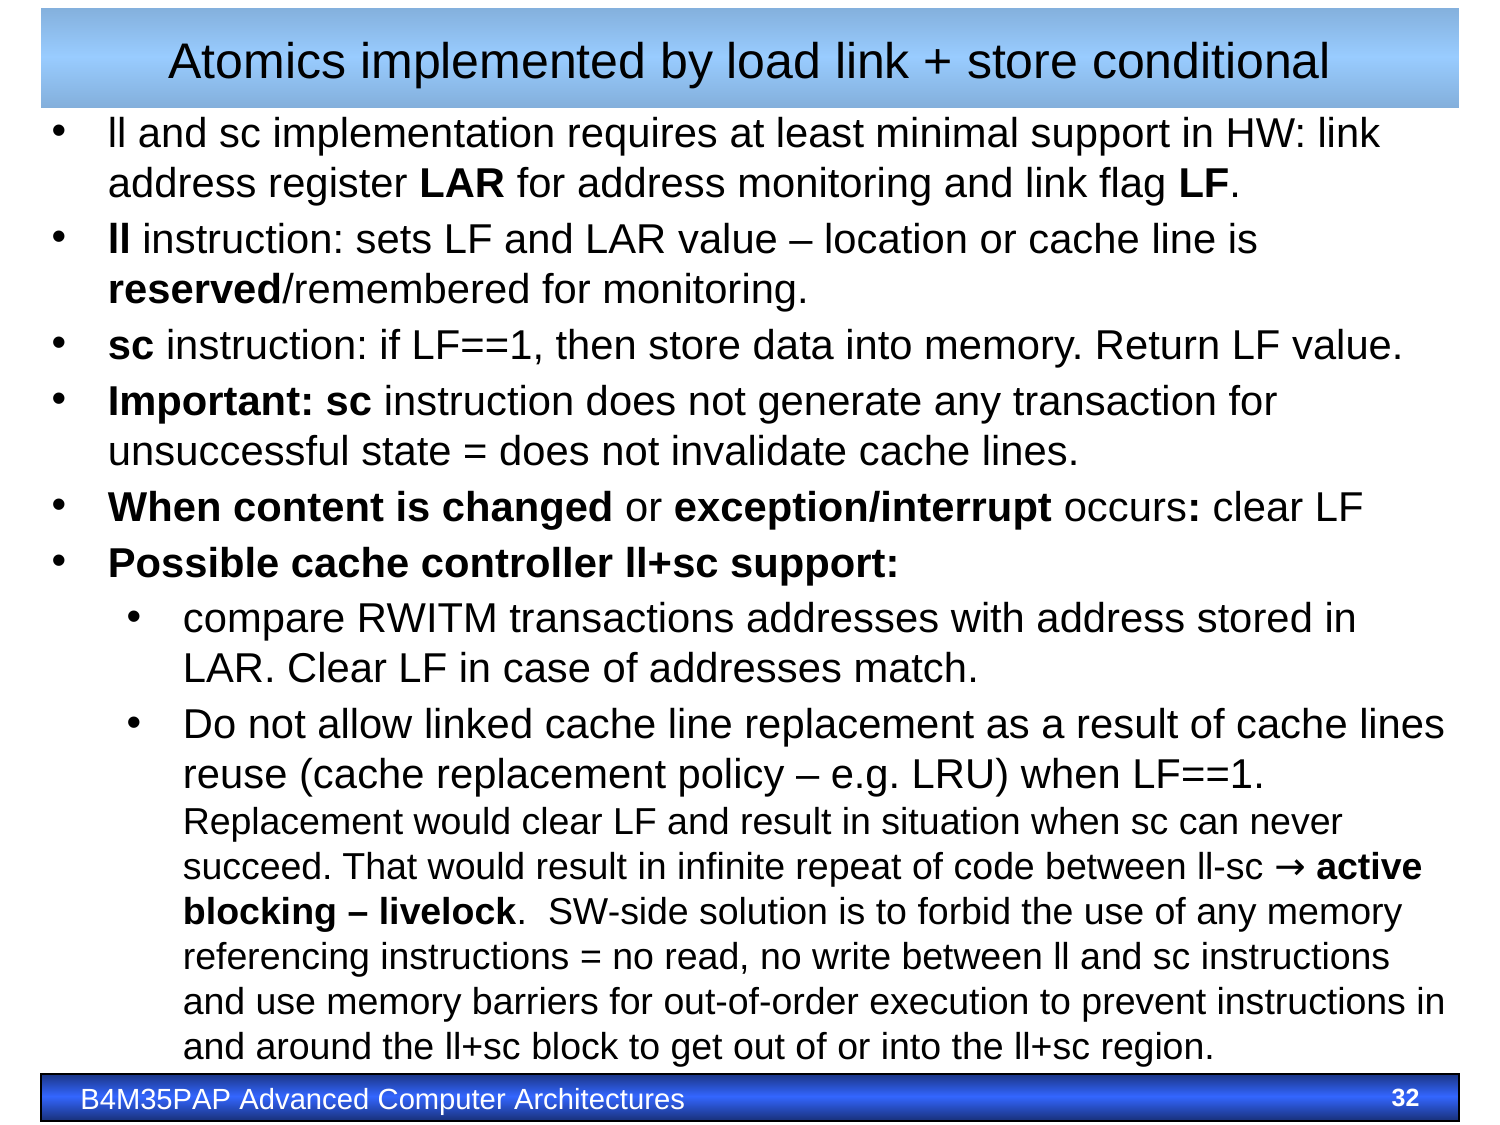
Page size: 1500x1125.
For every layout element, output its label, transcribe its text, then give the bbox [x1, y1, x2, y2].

title Atomics implemented by load link + store conditional [41, 8, 1459, 108]
text_box ll and sc implementation requires at least minimal support in HW: link address register LAR for address monitoring and link flag LF. ll instruction: sets LF and LAR value – location or cache line is reserved/remembered for monitoring. sc instruction: if LF==1, then store data into memory. Return LF value. Important: sc instruction does not generate any transaction for unsuccessful state = does not invalidate cache lines. When content is changed or exception/interrupt occurs: clear LF Possible cache controller ll+sc support: compare RWITM transactions addresses with address stored in LAR. Clear LF in case of addresses match. Do not allow linked cache line replacement as a result of cache lines reuse (cache replacement policy – e.g. LRU) when LF==1. Replacement would clear LF and result in situation when sc can never succeed. That would result in infinite repeat of code between ll-sc → active blocking – livelock. SW-side solution is to forbid the use of any memory referencing instructions = no read, no write between ll and sc instructions and use memory barriers for out-of-order execution to prevent instructions in and around the ll+sc block to get out of or into the ll+sc region. [36, 98, 1469, 1075]
